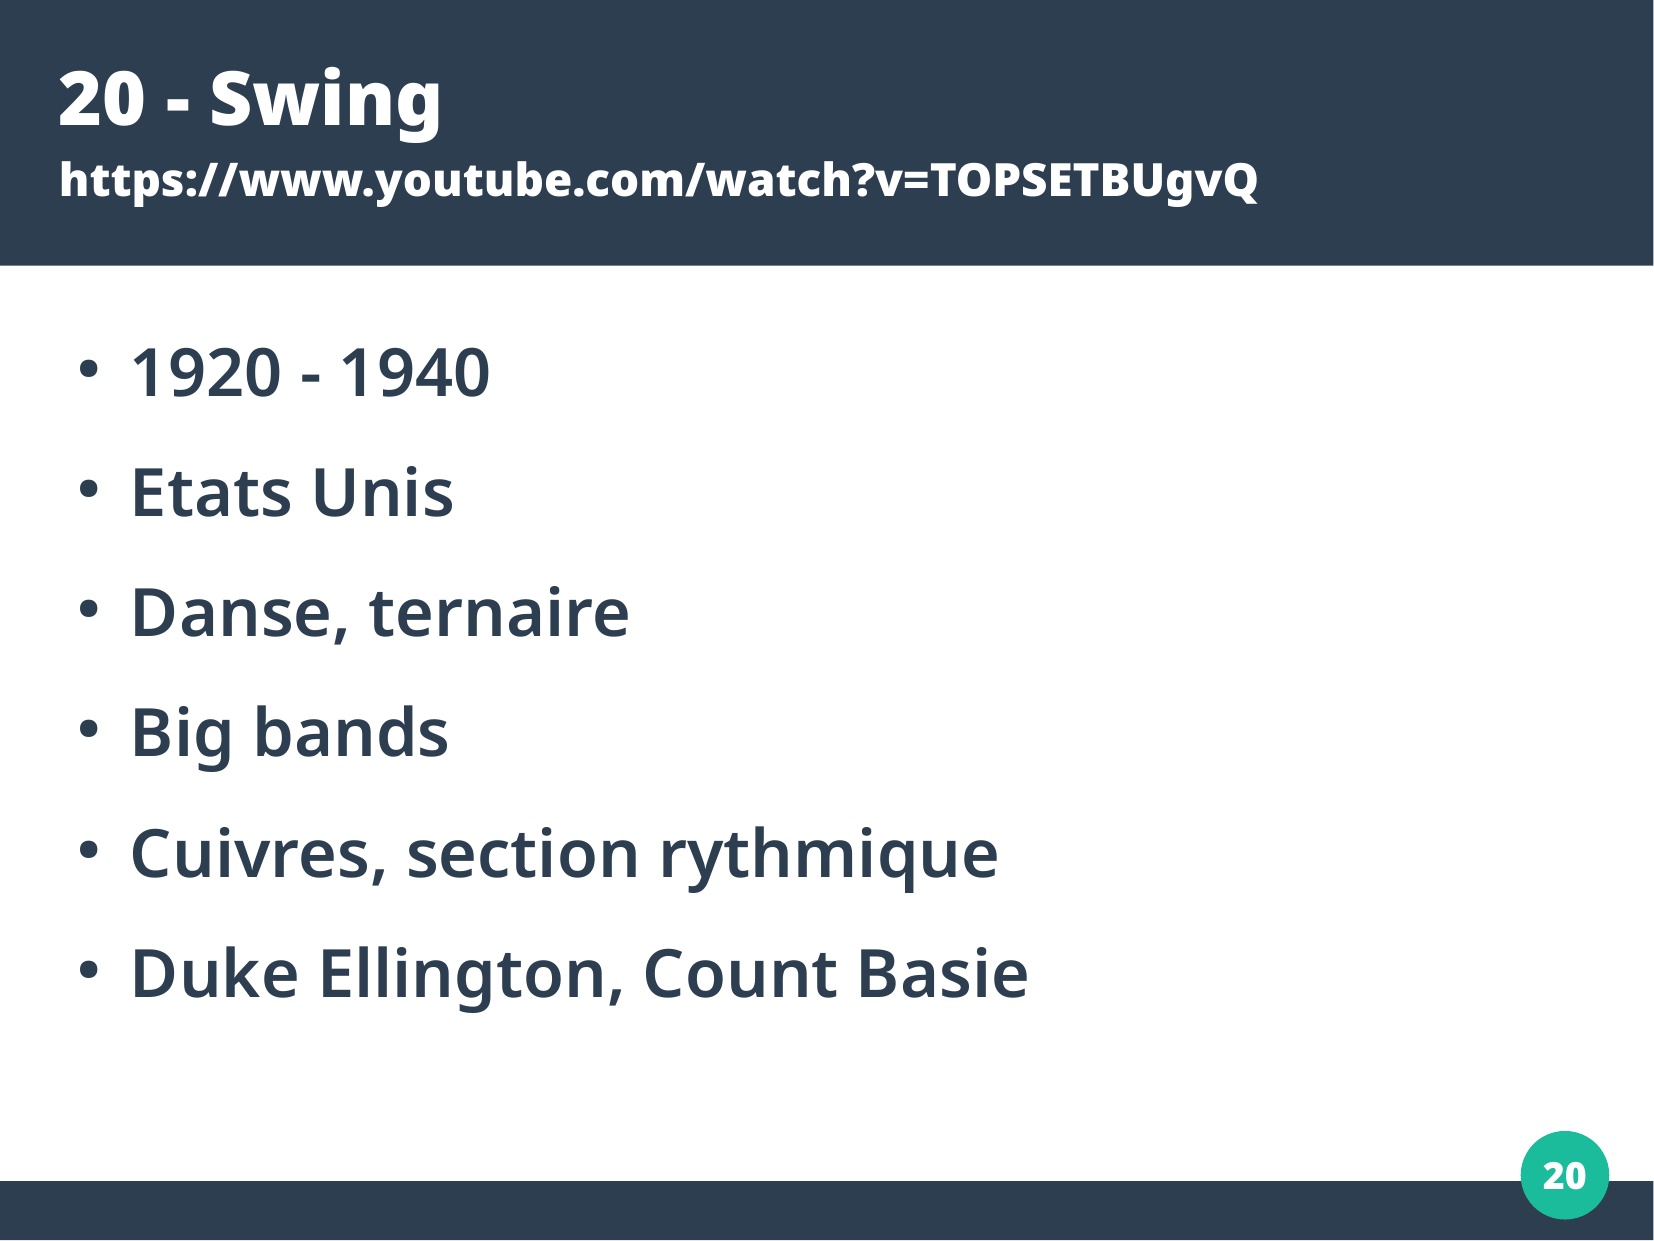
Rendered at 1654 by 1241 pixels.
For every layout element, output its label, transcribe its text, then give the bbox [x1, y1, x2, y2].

title 20 - Swing https://www.youtube.com/watch?v=TOPSETBUgvQ [59, 49, 1595, 207]
list 1920 - 1940 Etats Unis Danse, ternaire Big bands Cuivres, section rythmique Duke Ellington, Count Basie [59, 324, 1595, 1152]
